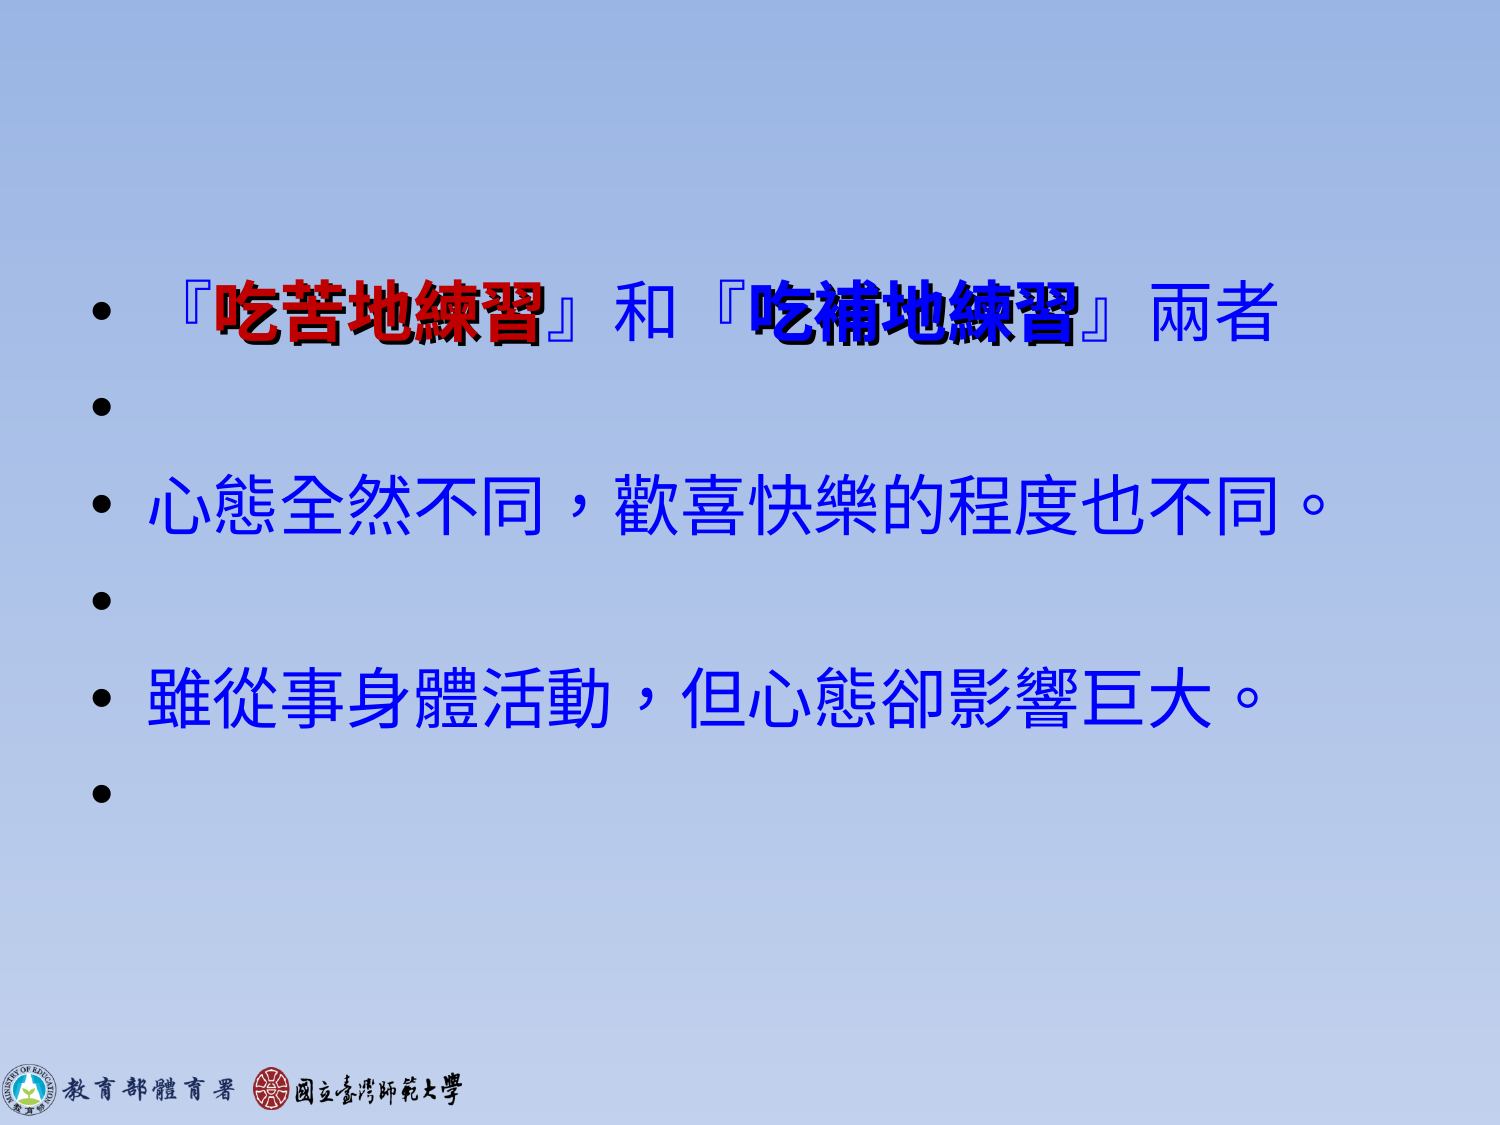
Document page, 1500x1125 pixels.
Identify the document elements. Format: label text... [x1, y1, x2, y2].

list 『吃苦地練習』和『吃補地練習』兩者 心態全然不同，歡喜快樂的程度也不同。 雖從事身體活動，但心態卻影響巨大。 [75, 262, 1426, 1005]
